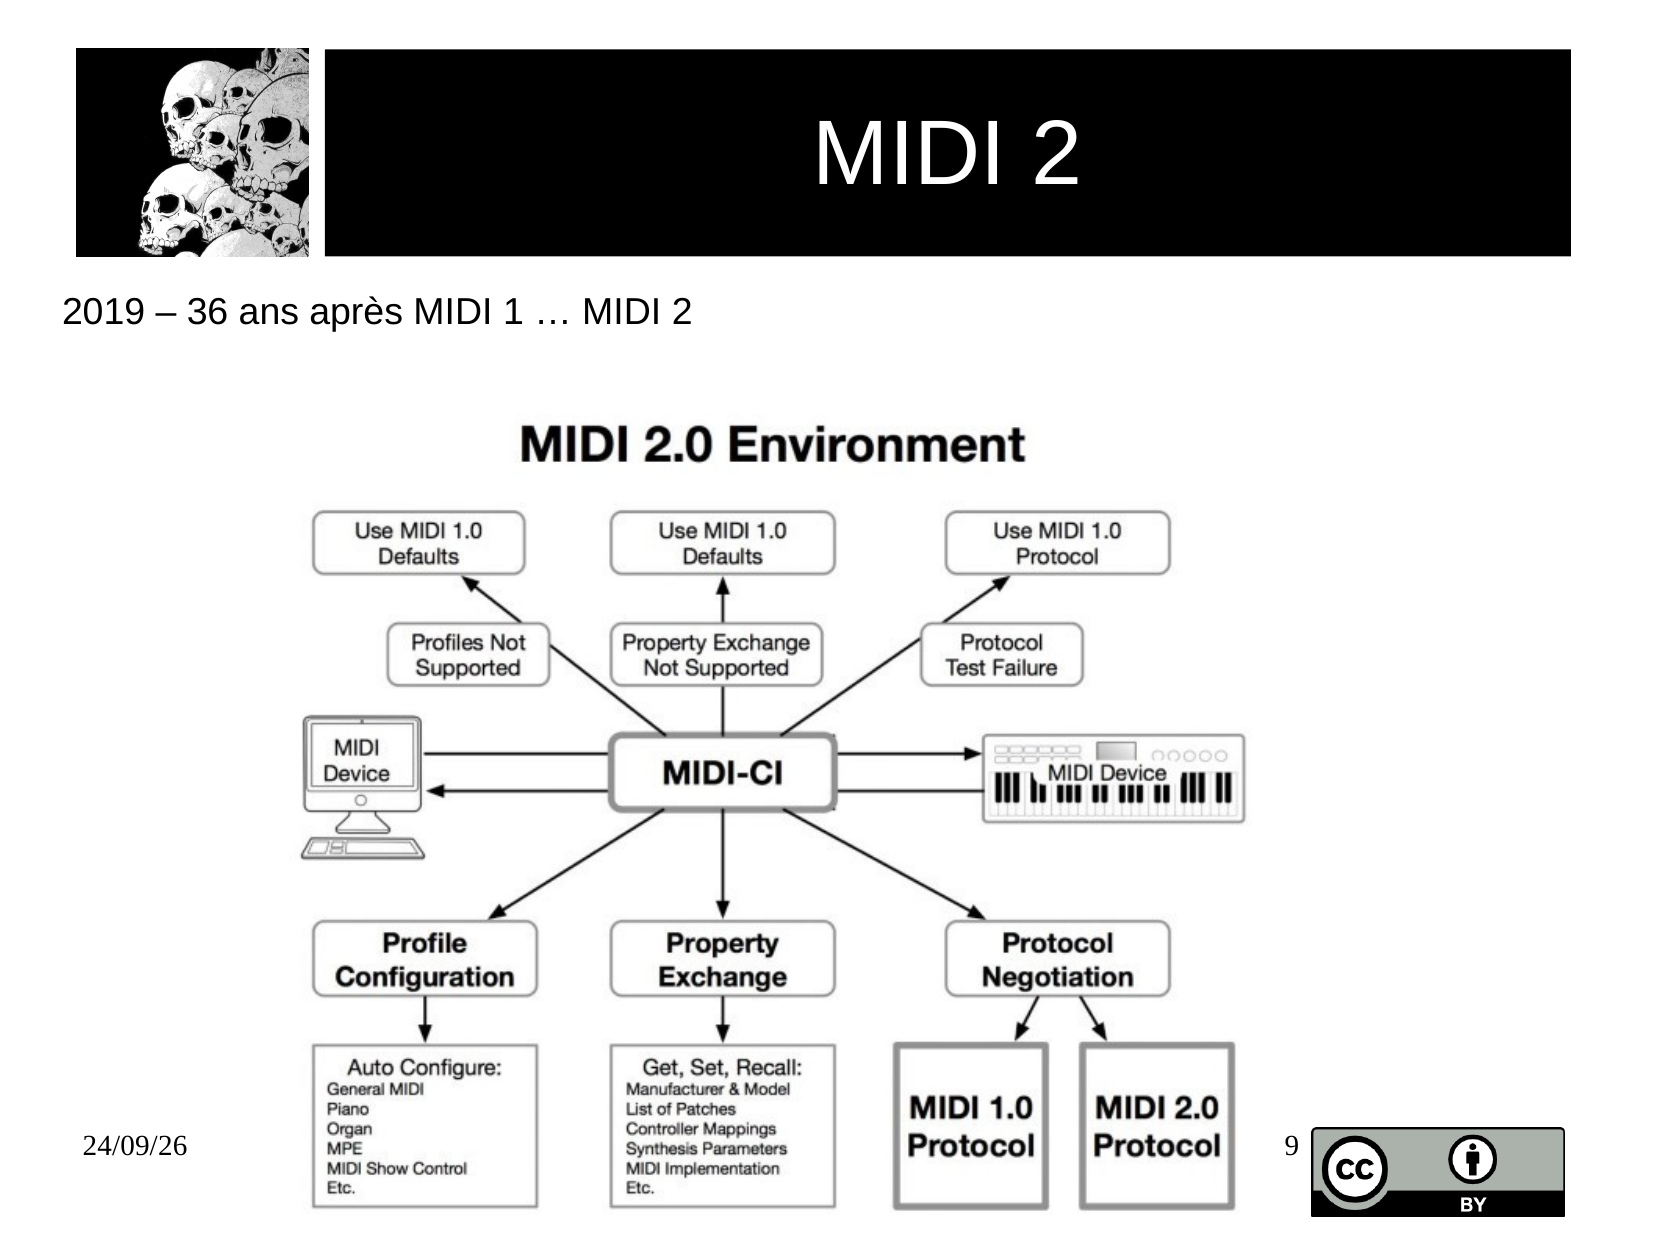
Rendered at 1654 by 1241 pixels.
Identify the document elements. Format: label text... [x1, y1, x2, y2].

picture [76, 48, 309, 257]
picture [1311, 1127, 1565, 1217]
text_box 2019 – 36 ans après MIDI 1 … MIDI 2 [47, 283, 1613, 383]
picture [289, 401, 1259, 1225]
title MIDI 2 [324, 49, 1571, 257]
